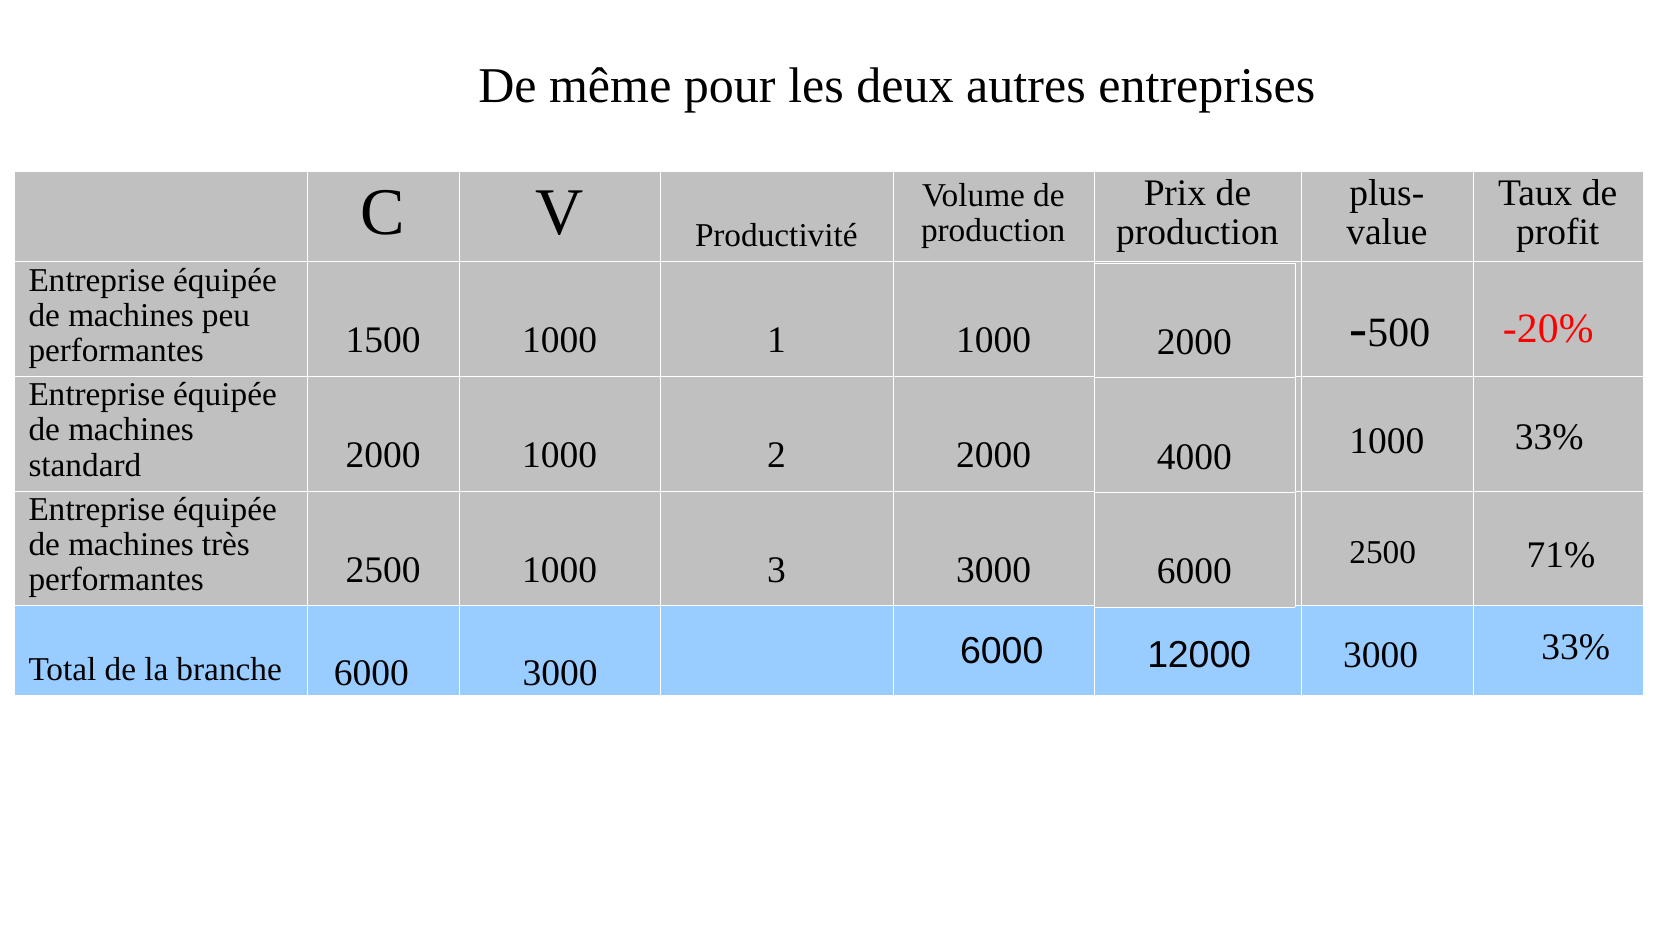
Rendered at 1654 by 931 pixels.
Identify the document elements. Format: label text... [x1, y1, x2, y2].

table_cell 6000 [894, 606, 1094, 695]
table_cell [1474, 262, 1643, 376]
table_cell 2500 [308, 492, 459, 605]
table_cell 1000 [460, 377, 660, 491]
table_header Productivité [661, 172, 893, 261]
table_cell [308, 606, 459, 695]
table_cell 1 [661, 262, 893, 376]
table_cell [1302, 377, 1473, 491]
table_cell Entreprise équipée de machines standard [15, 377, 307, 491]
text_box 71% [1585, 555, 1591, 566]
table_cell [1296, 262, 1301, 376]
text_box 6000 [395, 662, 404, 684]
table_header Taux de profit [1474, 172, 1643, 261]
table_header C [308, 172, 459, 261]
table_cell 1000 [894, 262, 1094, 376]
table_cell Entreprise équipée de machines peu performantes [15, 262, 307, 376]
text_box 71% [1511, 524, 1617, 567]
table_cell [1095, 606, 1301, 695]
table_header plus-value [1302, 172, 1473, 261]
table_cell 1000 [460, 492, 660, 605]
table_cell Total de la branche [15, 606, 307, 695]
table_cell 1000 [460, 262, 660, 376]
text_box 6000 [376, 662, 385, 684]
text_box 12000 [1122, 625, 1266, 683]
table_header V [460, 172, 660, 261]
table_cell 6000 [1095, 493, 1295, 607]
table_cell 2 [661, 377, 893, 491]
text_box 2500 [1334, 524, 1448, 567]
text_box -500 [1334, 288, 1430, 355]
text_box 3000 [1328, 624, 1441, 667]
text_box 3000 [507, 642, 621, 694]
text_box 3000 [1366, 644, 1375, 666]
table_cell 3000 [894, 492, 1094, 605]
table_cell [1302, 262, 1473, 376]
table_cell [1296, 492, 1301, 605]
text_box 6000 [338, 672, 347, 684]
text_box 33% [1500, 406, 1605, 449]
table_cell [1474, 377, 1643, 491]
table_cell [1302, 492, 1473, 605]
text_box -20% [1542, 316, 1552, 340]
table_cell Entreprise équipée de machines très performantes [15, 492, 307, 605]
table_header Volume de production [894, 172, 1094, 261]
table_cell 4000 [1095, 378, 1295, 492]
text_box 6000 [318, 642, 432, 685]
table_cell 2000 [308, 377, 459, 491]
table_cell [661, 606, 893, 695]
text_box 1000 [1334, 410, 1448, 461]
text_box De même pour les deux autres entreprises [322, 47, 1406, 150]
table_cell [1302, 606, 1473, 695]
table_cell 2000 [894, 377, 1094, 491]
table_header 2000 [1095, 264, 1295, 377]
text_box -20% [1488, 295, 1606, 340]
text_box 33% [1573, 437, 1579, 448]
table_cell 1500 [308, 262, 459, 376]
table_cell 33% [1474, 606, 1643, 695]
table_header Prix de production [1095, 172, 1301, 261]
table_cell 3 [661, 492, 893, 605]
table_cell [1296, 377, 1301, 491]
text_box 3000 [1385, 644, 1394, 666]
table_cell [1474, 492, 1643, 605]
text_box 3000 [1404, 644, 1413, 666]
text_box 6000 [357, 662, 366, 684]
table_header [15, 172, 307, 261]
